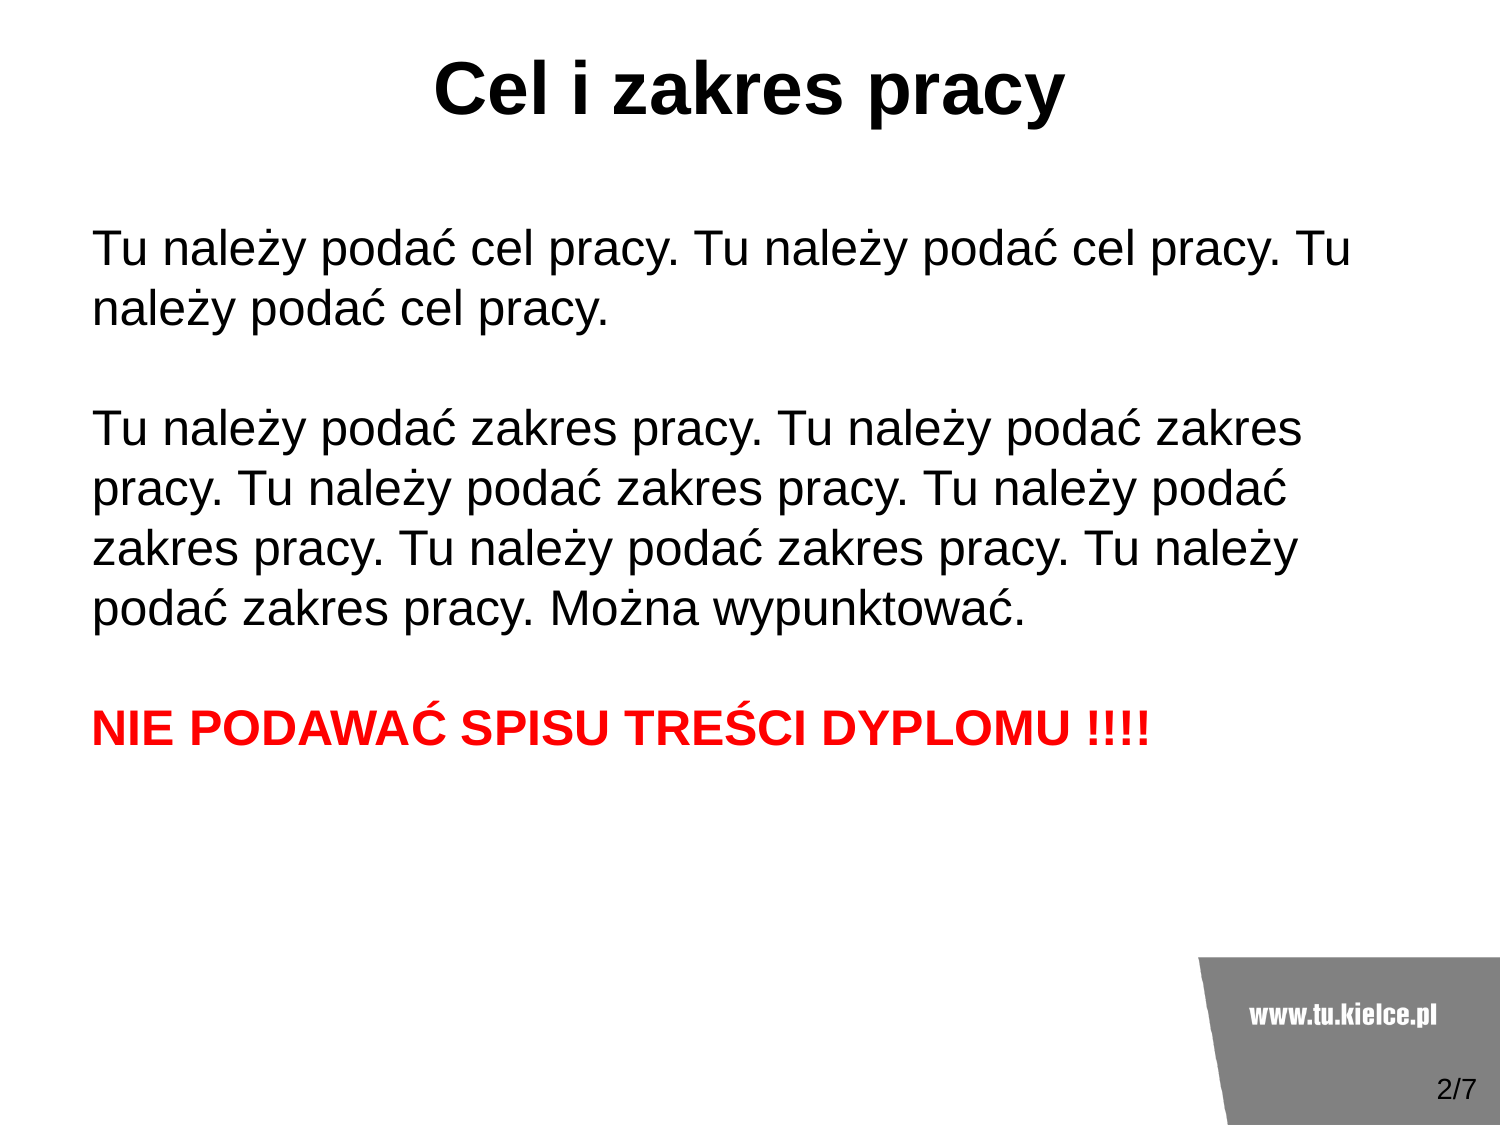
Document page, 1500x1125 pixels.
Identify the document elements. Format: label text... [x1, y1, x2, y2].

text_box Cel i zakres pracy [0, 19, 1500, 138]
picture [1198, 958, 1500, 1125]
text_box Tu należy podać cel pracy. Tu należy podać cel pracy. Tu należy podać cel pracy. Tu należy podać zakres pracy. Tu należy podać zakres pracy. Tu należy podać zakres pracy. Tu należy podać zakres pracy. Tu należy podać zakres pracy. Tu należy podać zakres pracy. Można wypunktować. NIE PODAWAĆ SPISU TREŚCI DYPLOMU !!!! [77, 208, 1398, 763]
text_box /7 [1421, 1062, 1500, 1125]
